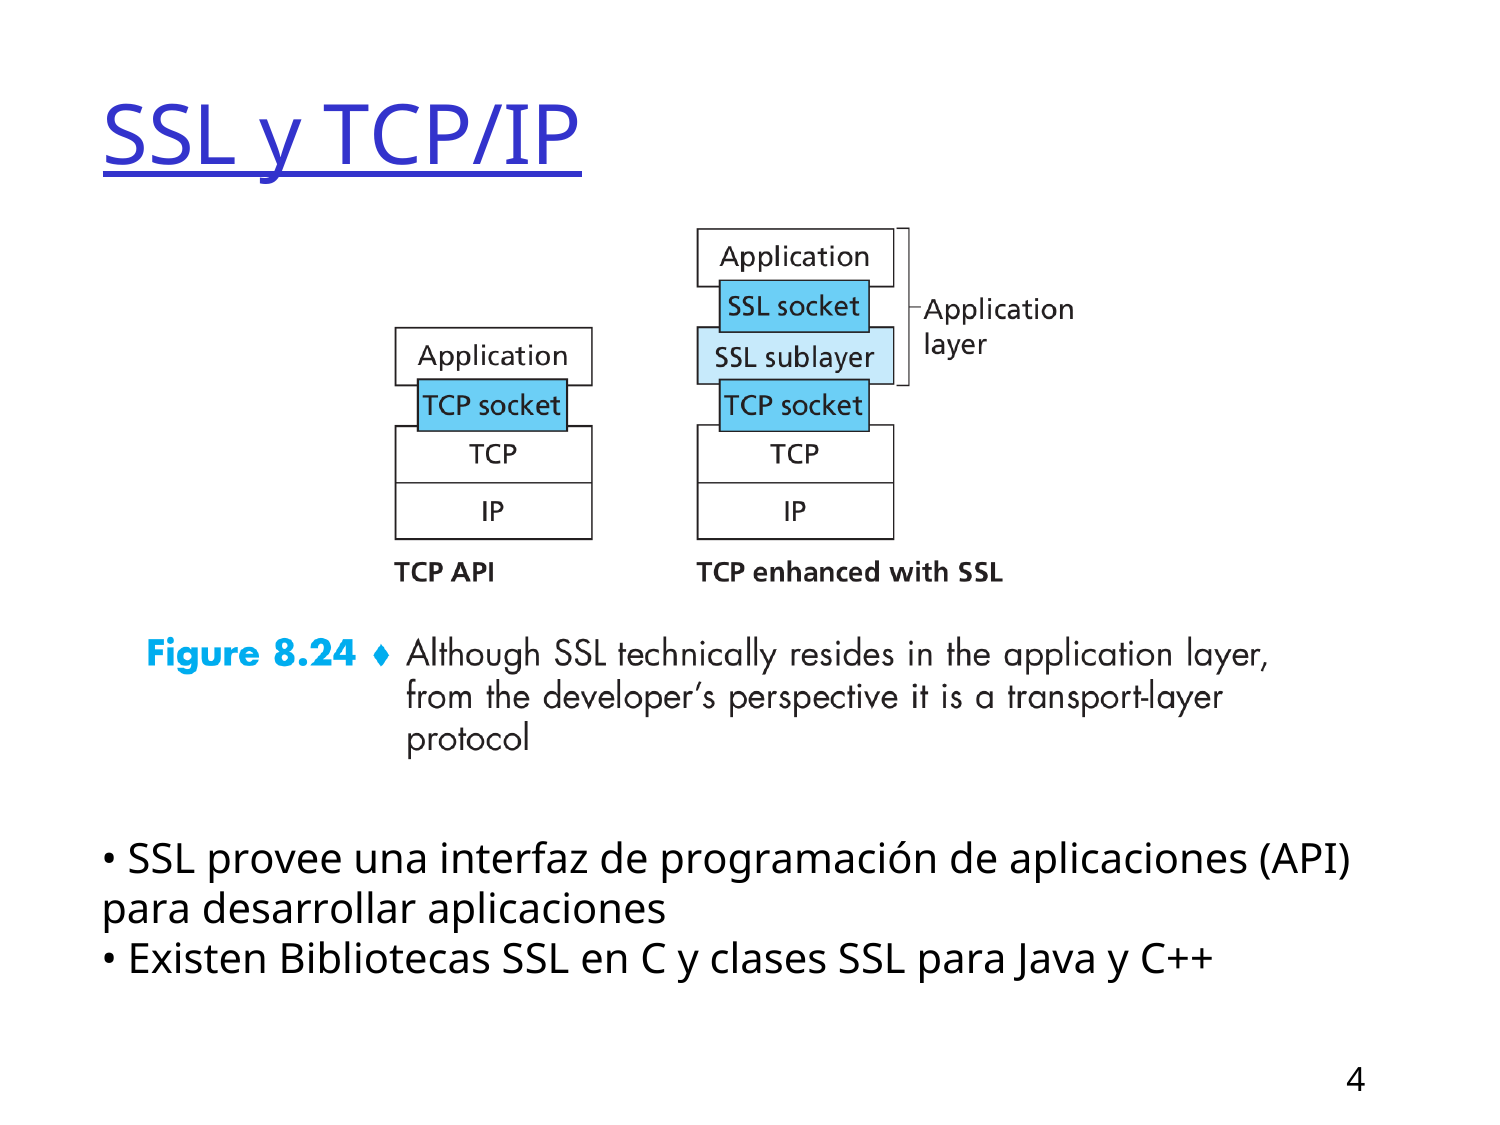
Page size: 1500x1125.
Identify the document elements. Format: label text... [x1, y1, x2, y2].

title SSL y TCP/IP [87, 37, 1363, 225]
picture [118, 215, 1311, 771]
text_box SSL provee una interfaz de programación de aplicaciones (API) para desarrollar aplicaciones Existen Bibliotecas SSL en C y clases SSL para Java y C++ [86, 824, 1367, 990]
